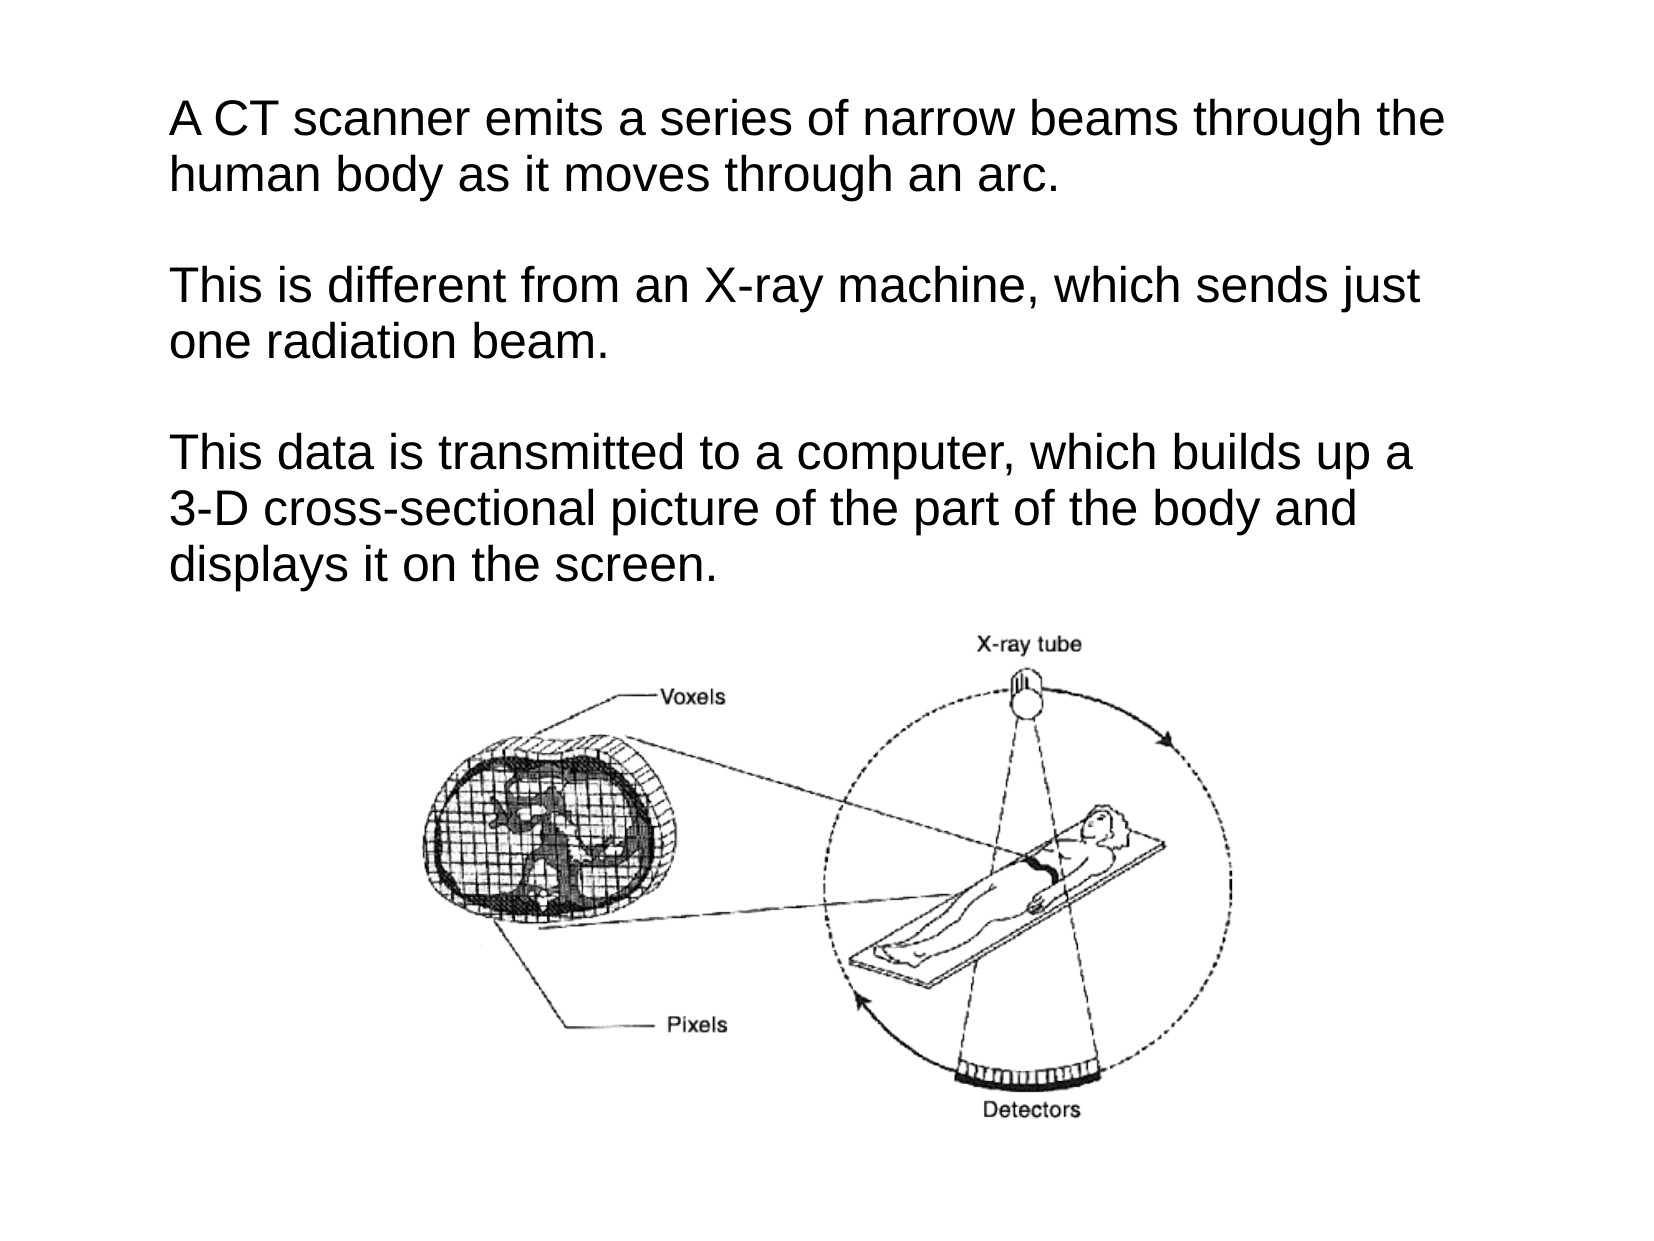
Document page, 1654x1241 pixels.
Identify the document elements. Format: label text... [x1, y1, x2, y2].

text_box A CT scanner emits a series of narrow beams through the human body as it moves through an arc. This is different from an X-ray machine, which sends just one radiation beam. This data is transmitted to a computer, which builds up a 3-D cross-sectional picture of the part of the body and displays it on the screen. [154, 82, 1465, 600]
picture [413, 624, 1241, 1134]
